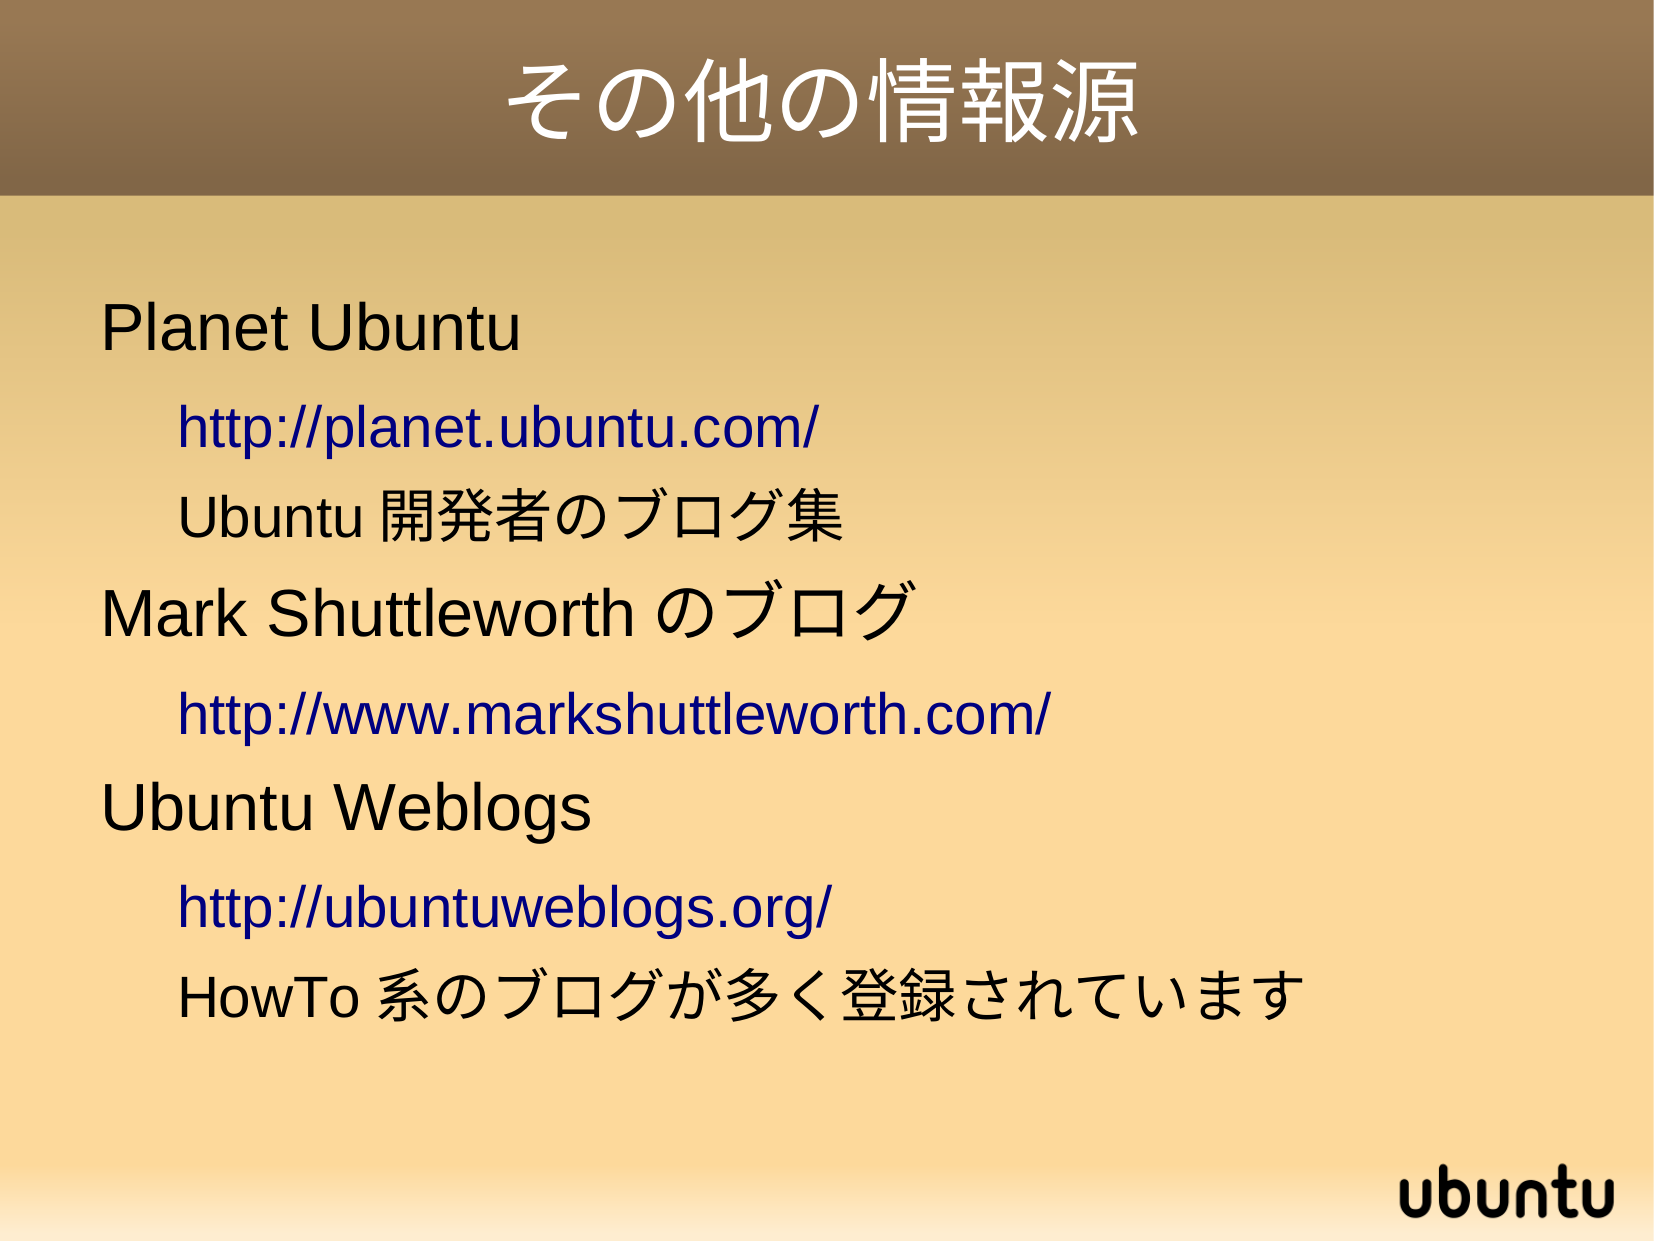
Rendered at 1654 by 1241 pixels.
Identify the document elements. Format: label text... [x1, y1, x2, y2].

list Planet Ubuntu http://planet.ubuntu.com/ Ubuntu開発者のブログ集 Mark Shuttleworthのブログ http://www.markshuttleworth.com/ Ubuntu Weblogs http://ubuntuweblogs.org/ HowTo系のブログが多く登録されています [82, 290, 1571, 1106]
picture [0, 0, 1654, 1241]
title その他の情報源 [76, 7, 1565, 200]
